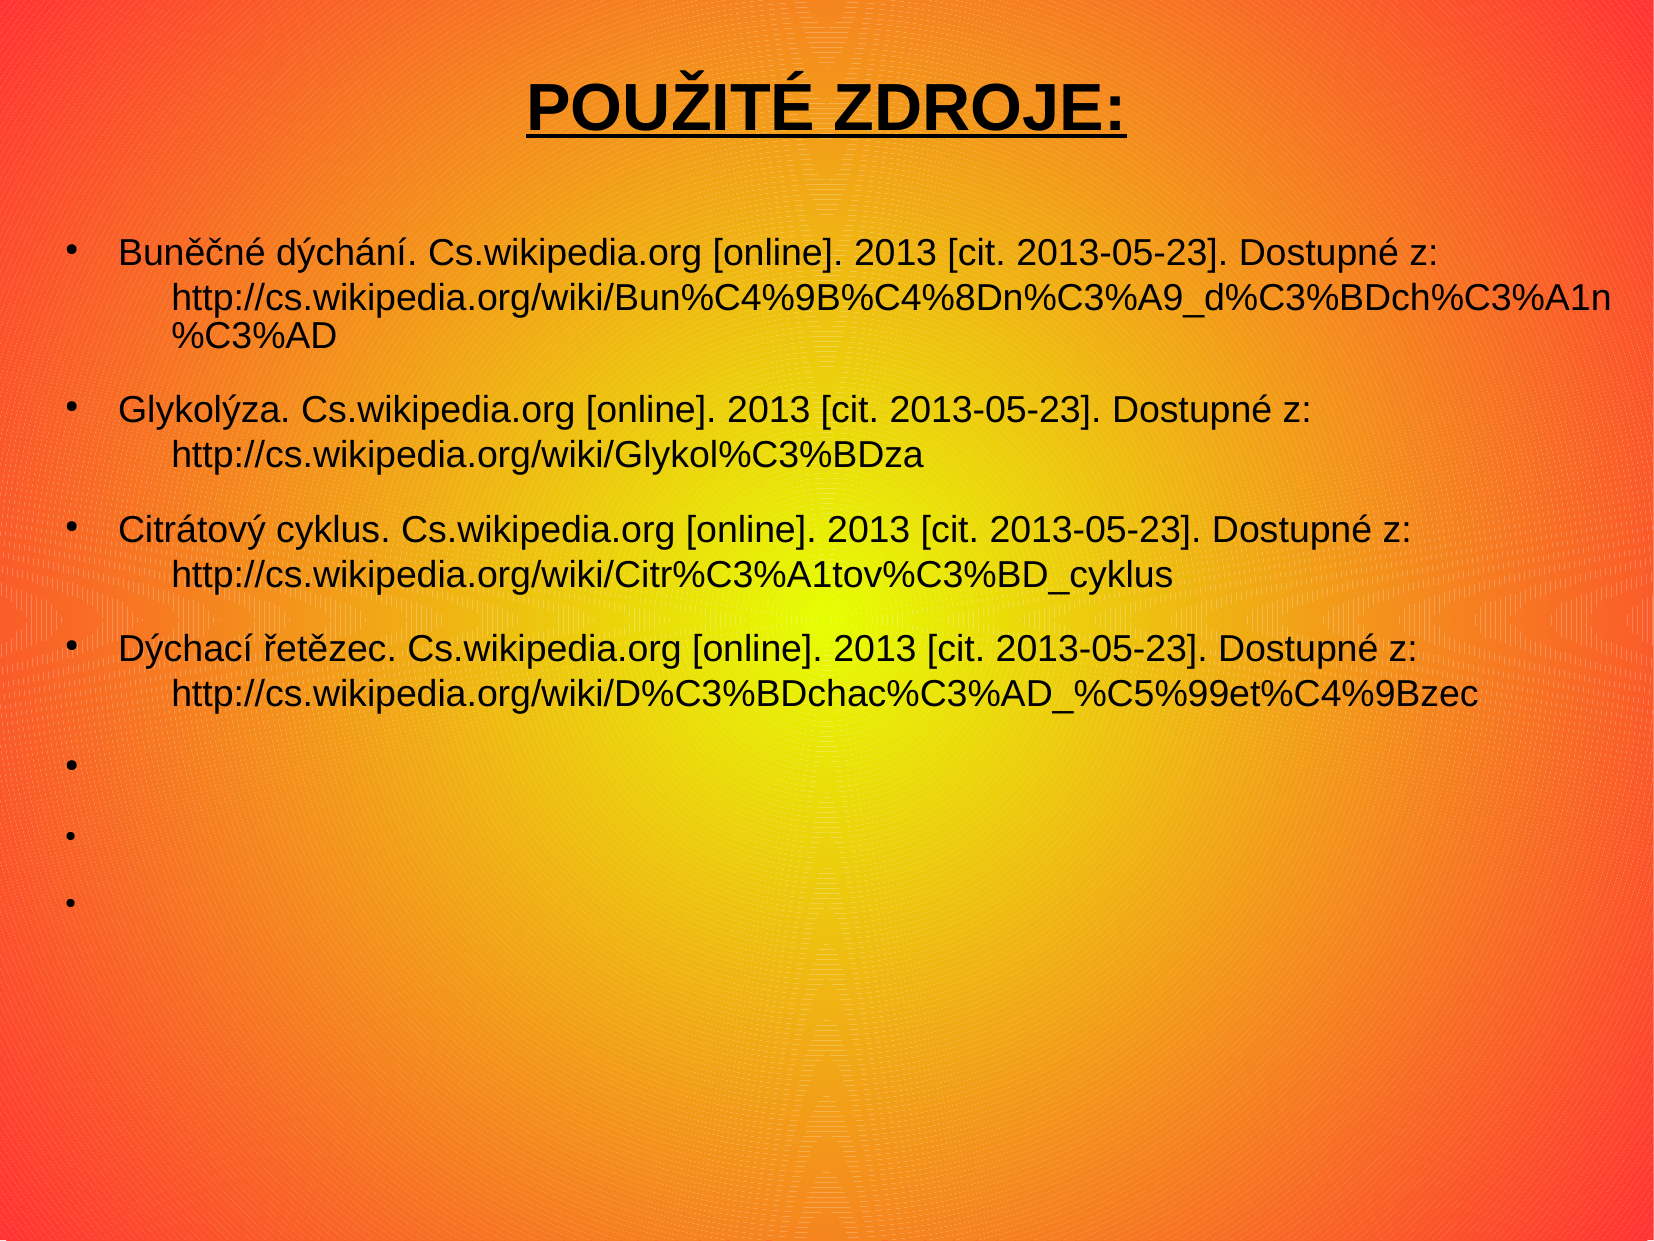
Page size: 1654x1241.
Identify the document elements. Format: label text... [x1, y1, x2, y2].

list Buněčné dýchání. Cs.wikipedia.org [online]. 2013 [cit. 2013-05-23]. Dostupné z: http://cs.wikipedia.org/wiki/Bun%C4%9B%C4%8Dn%C3%A9_d%C3%BDch%C3%A1n%C3%AD Glykolýza. Cs.wikipedia.org [online]. 2013 [cit. 2013-05-23]. Dostupné z: http://cs.wikipedia.org/wiki/Glykol%C3%BDza Citrátový cyklus. Cs.wikipedia.org [online]. 2013 [cit. 2013-05-23]. Dostupné z: http://cs.wikipedia.org/wiki/Citr%C3%A1tov%C3%BD_cyklus Dýchací řetězec. Cs.wikipedia.org [online]. 2013 [cit. 2013-05-23]. Dostupné z: http://cs.wikipedia.org/wiki/D%C3%BDchac%C3%AD_%C5%99et%C4%9Bzec [29, 81, 1625, 848]
title POUŽITÉ ZDROJE: [82, 0, 1571, 81]
